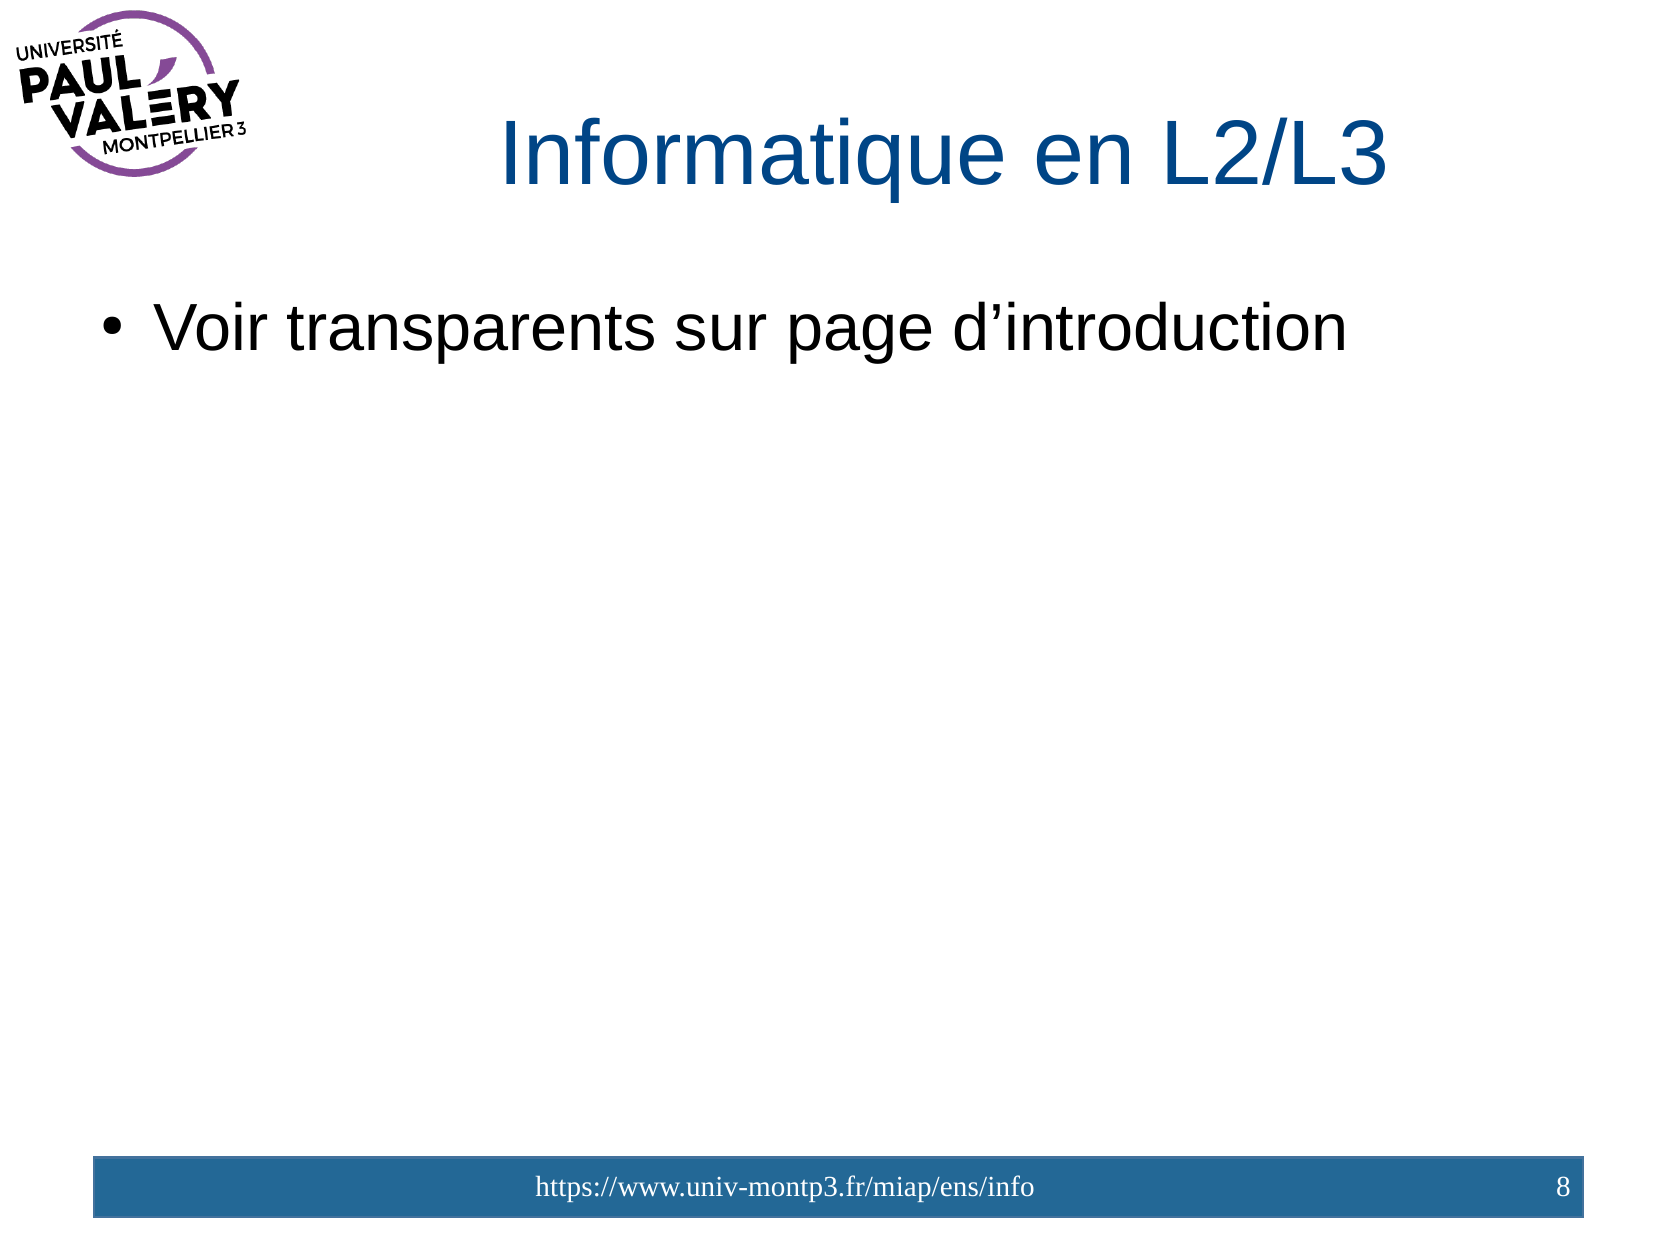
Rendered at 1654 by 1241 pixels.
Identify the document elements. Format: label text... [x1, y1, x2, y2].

title Informatique en L2/L3 [318, 49, 1571, 257]
picture [0, 0, 262, 188]
list Voir transparents sur page d’introduction [82, 290, 1571, 1010]
